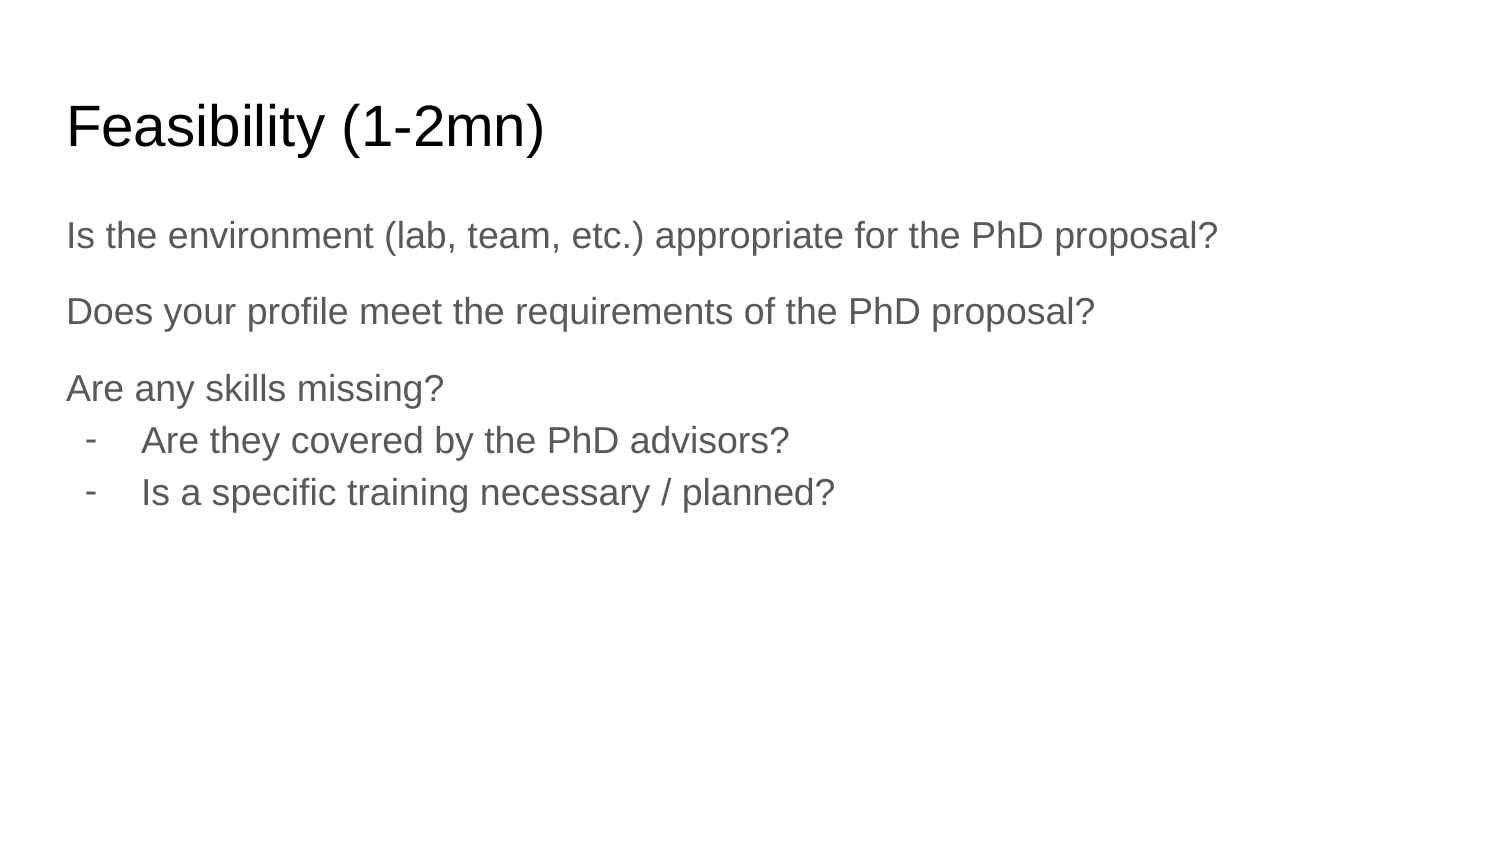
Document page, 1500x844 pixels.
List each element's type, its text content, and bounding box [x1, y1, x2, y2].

list Is the environment (lab, team, etc.) appropriate for the PhD proposal? Does your profile meet the requirements of the PhD proposal? Are any skills missing? Are they covered by the PhD advisors? Is a specific training necessary / planned? [51, 189, 1449, 750]
title Feasibility (1-2mn) [51, 72, 1449, 167]
